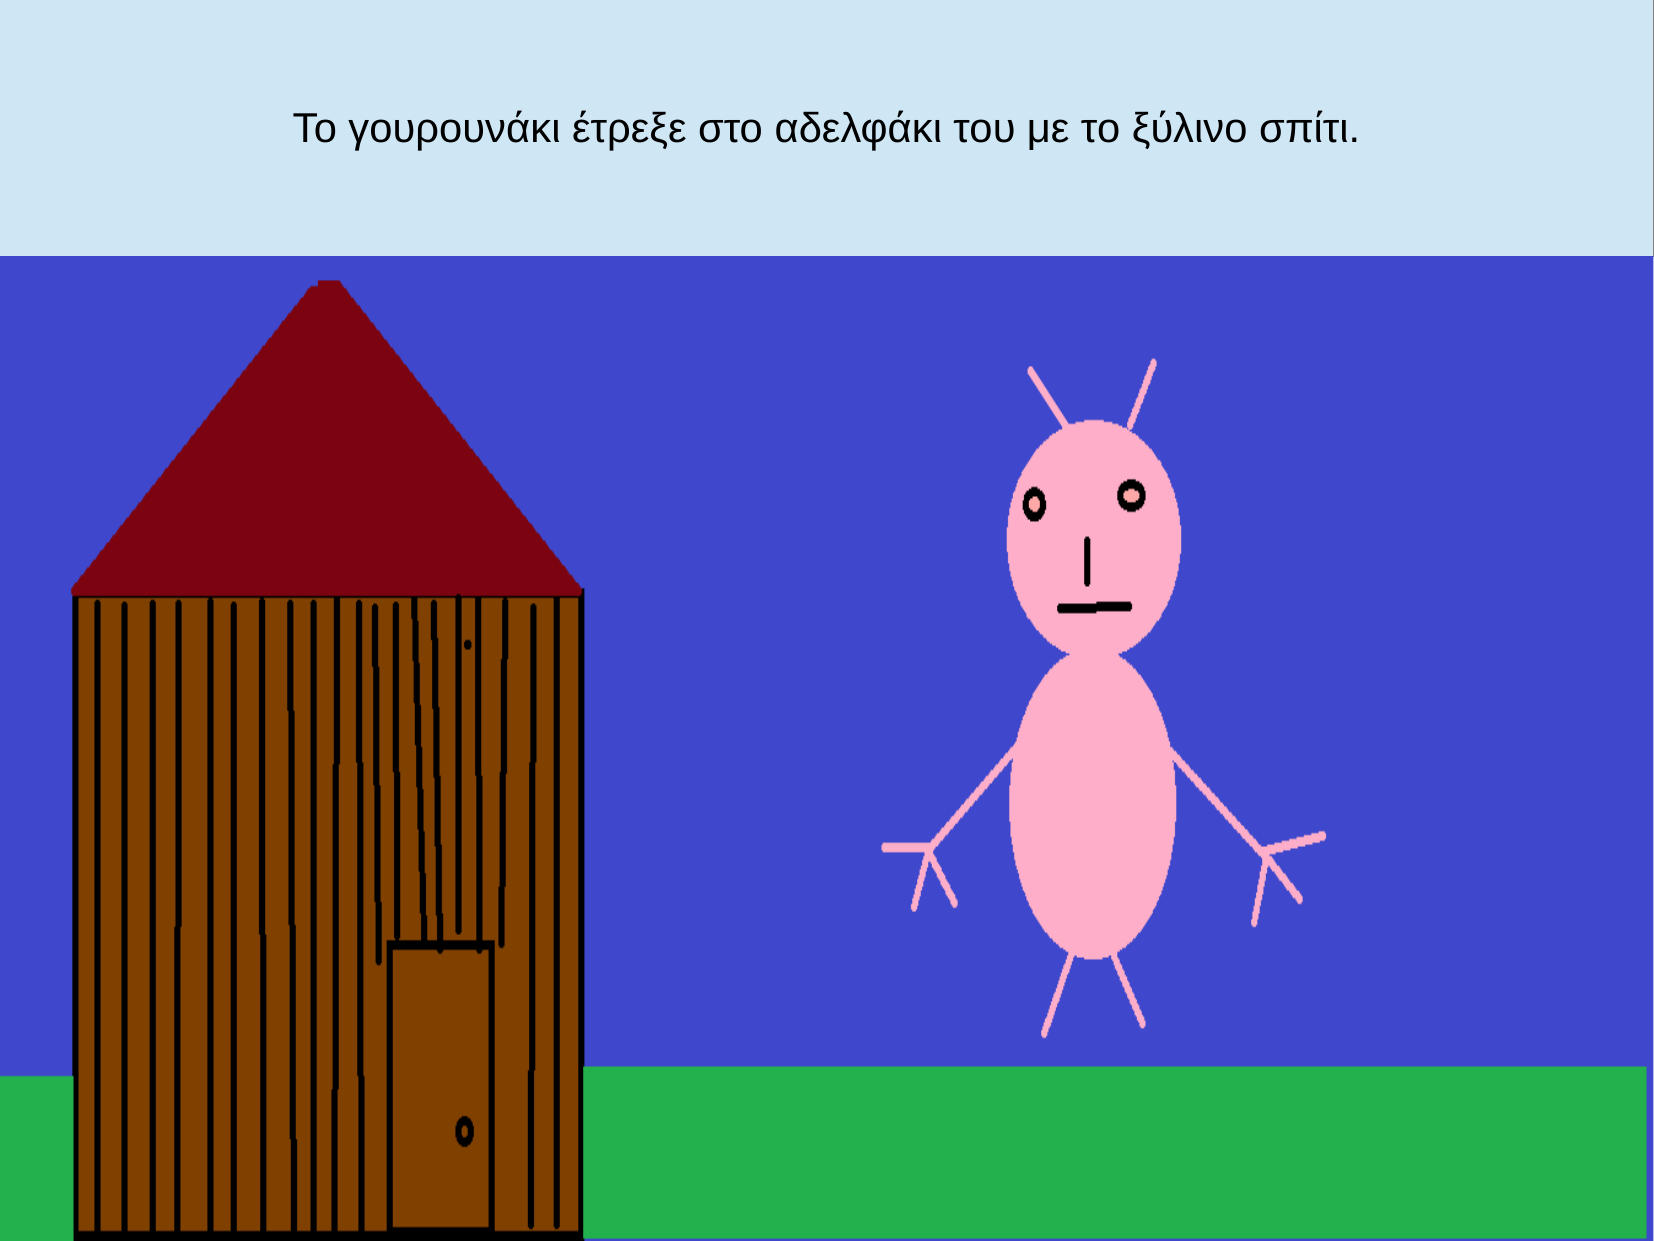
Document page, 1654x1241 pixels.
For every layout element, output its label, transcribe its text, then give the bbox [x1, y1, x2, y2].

picture [0, 256, 1654, 1241]
text_box Το γουρουνάκι έτρεξε στο αδελφάκι του με το ξύλινο σπίτι. [0, 0, 1654, 256]
